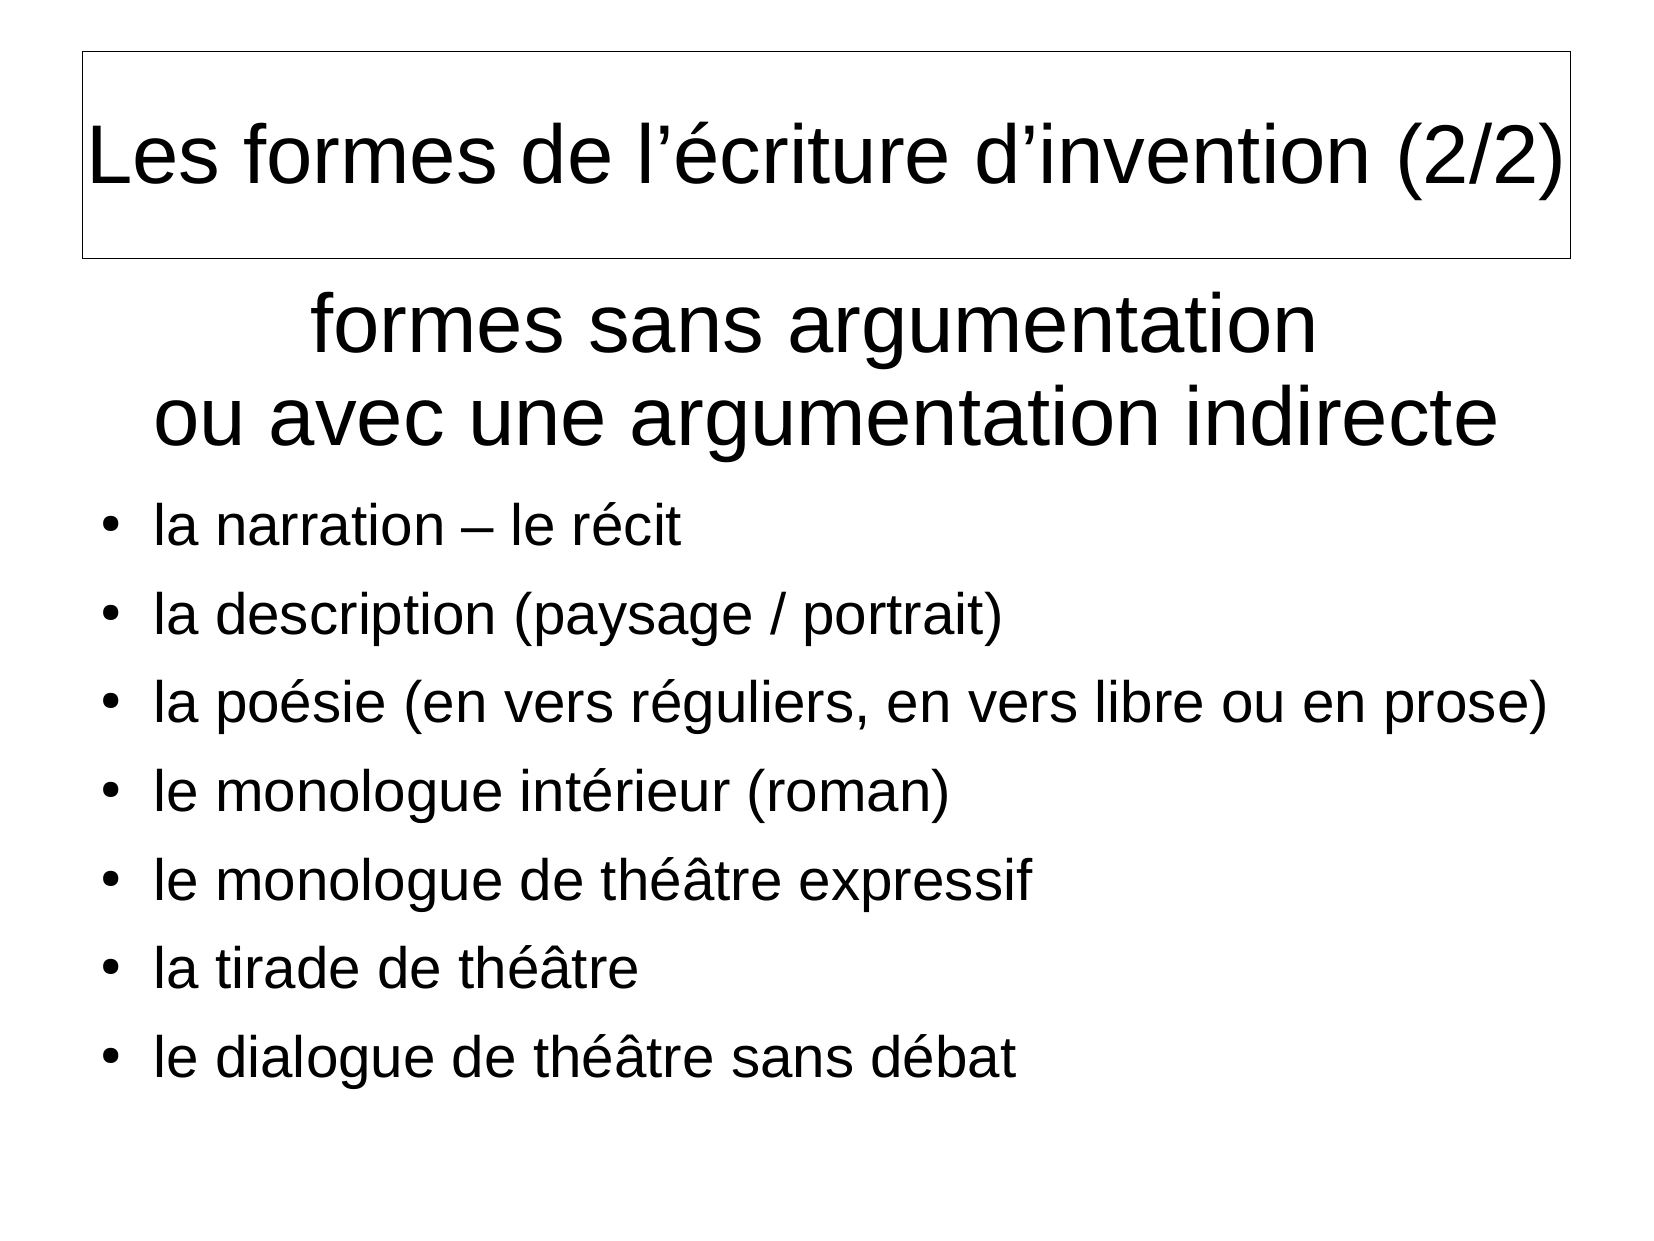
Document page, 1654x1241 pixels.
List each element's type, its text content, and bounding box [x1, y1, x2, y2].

title Les formes de l’écriture d’invention (2/2) [82, 51, 1571, 259]
list formes sans argumentation ou avec une argumentation indirecte la narration – le récit la description (paysage / portrait) la poésie (en vers réguliers, en vers libre ou en prose) le monologue intérieur (roman) le monologue de théâtre expressif la tirade de théâtre le dialogue de théâtre sans débat [82, 277, 1571, 1130]
